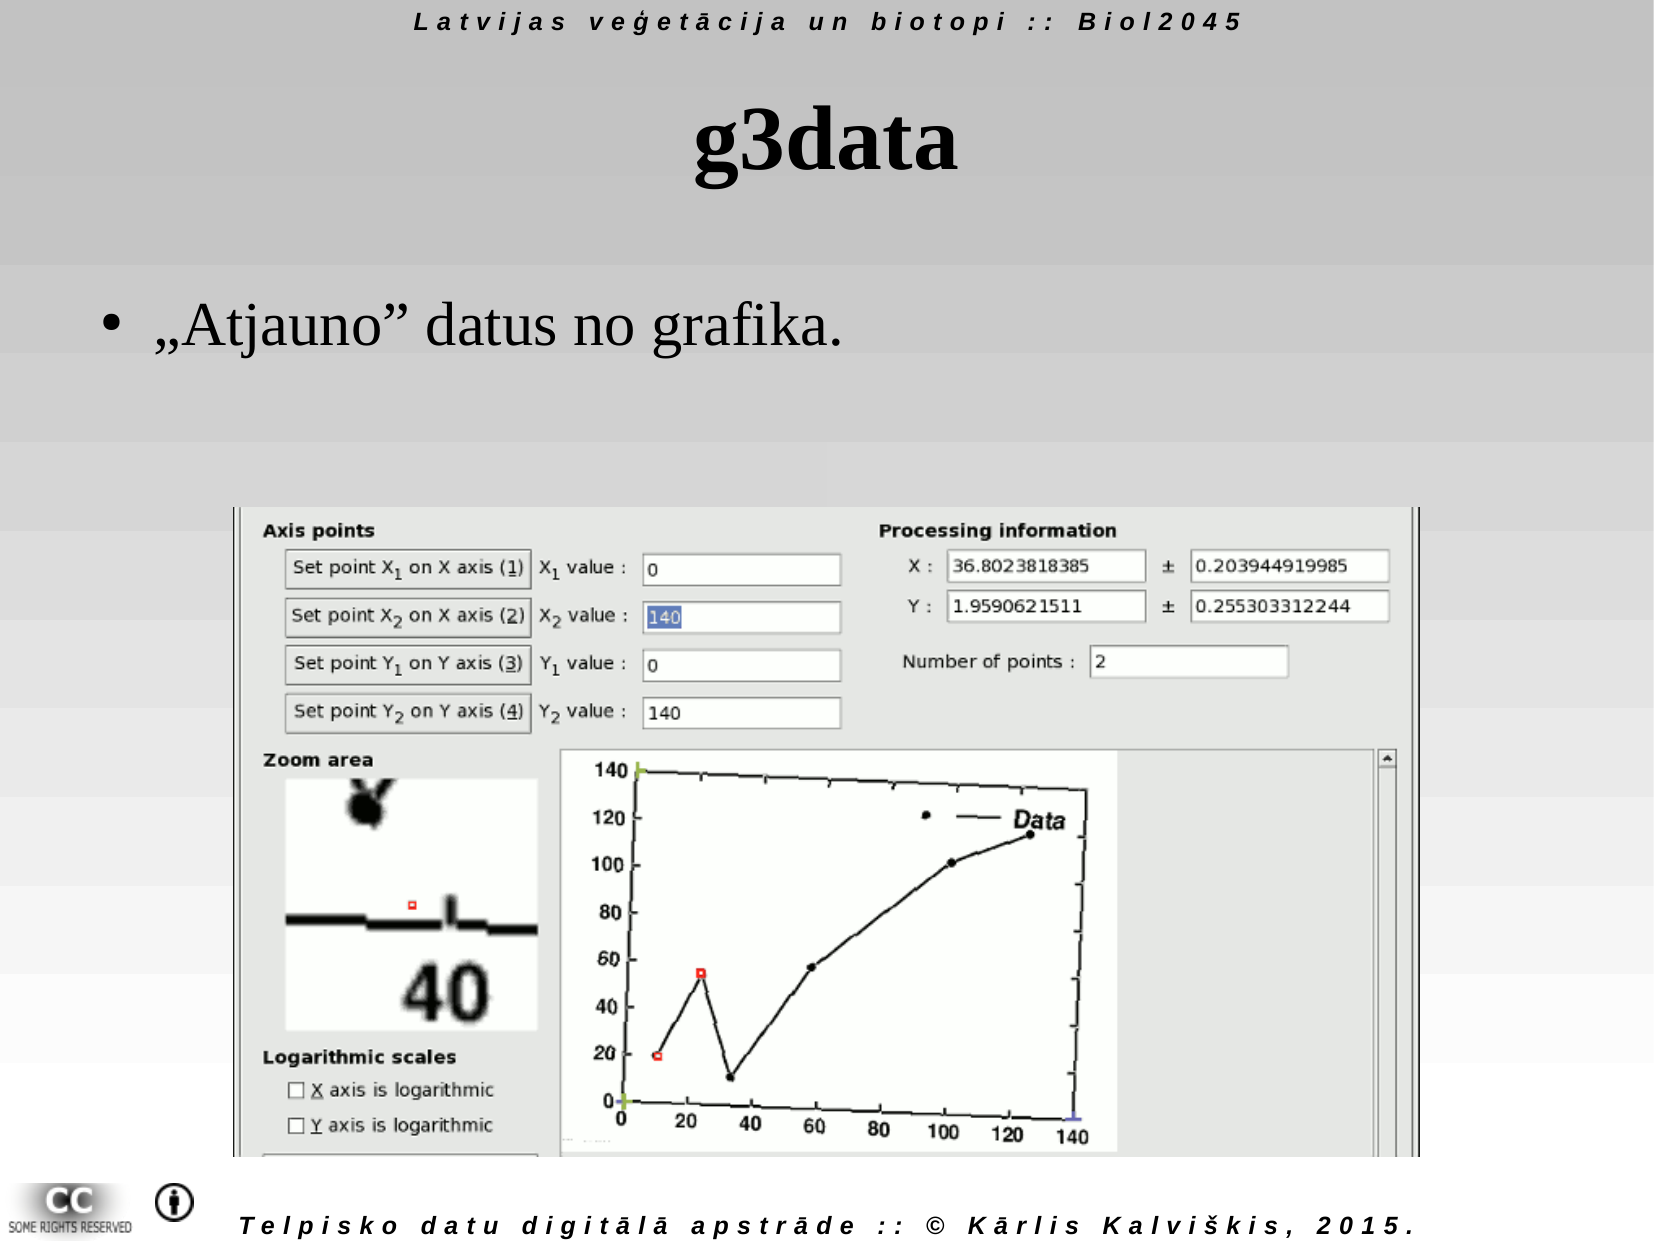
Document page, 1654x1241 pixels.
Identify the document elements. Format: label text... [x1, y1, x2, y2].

list „Atjauno” datus no grafika. [82, 289, 1571, 1113]
picture [0, 0, 1654, 1241]
title g3data [29, 43, 1625, 234]
